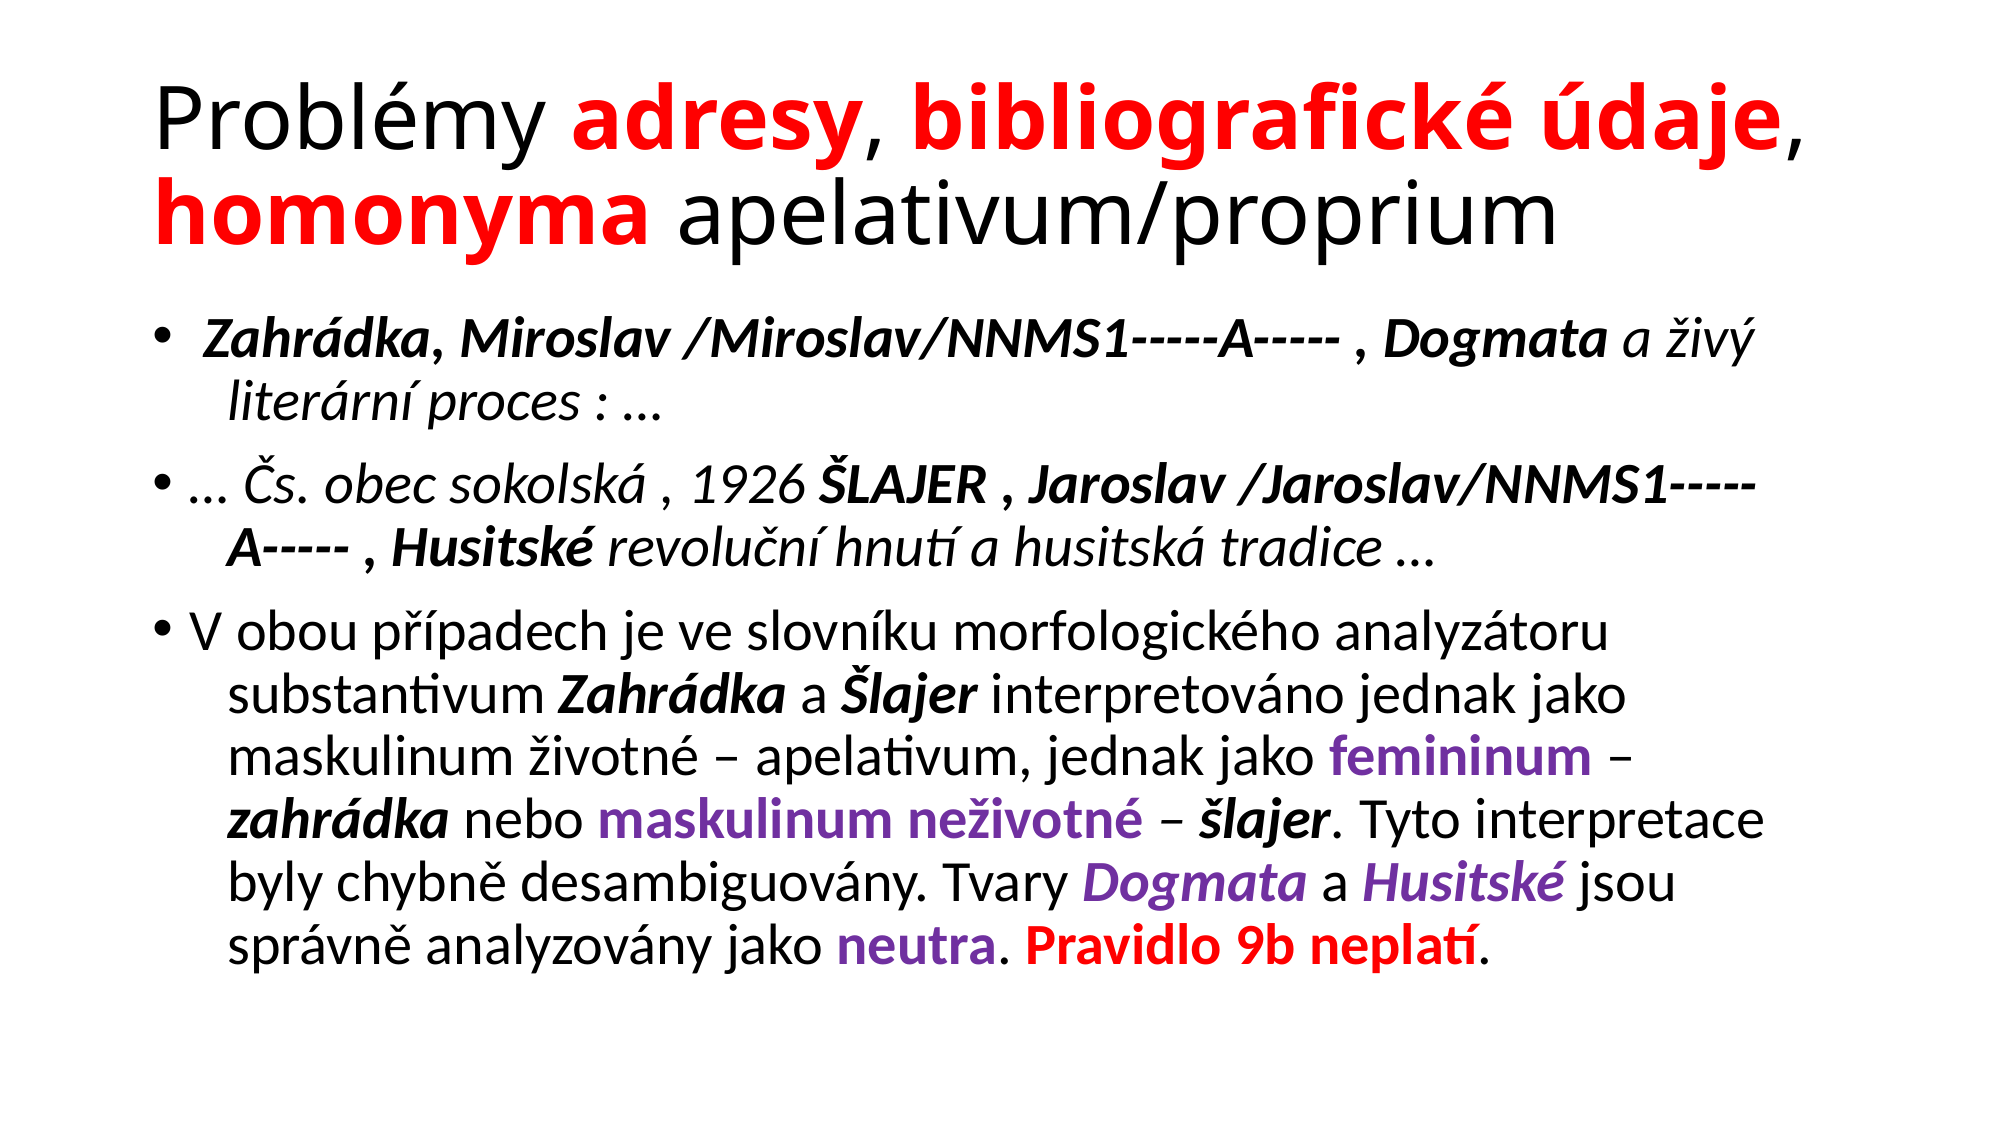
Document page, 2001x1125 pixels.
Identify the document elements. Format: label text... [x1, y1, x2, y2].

title Problémy adresy, bibliografické údaje, homonyma apelativum/proprium [137, 59, 1863, 278]
list Zahrádka, Miroslav /Miroslav/NNMS1-----A----- , Dogmata a živý literární proces : … … Čs. obec sokolská , 1926 ŠLAJER , Jaroslav /Jaroslav/NNMS1-----A----- , Husitské revoluční hnutí a husitská tradice … V obou případech je ve slovníku morfologického analyzátoru substantivum Zahrádka a Šlajer interpretováno jednak jako maskulinum životné – apelativum, jednak jako femininum – zahrádka nebo maskulinum neživotné – šlajer. Tyto interpretace byly chybně desambiguovány. Tvary Dogmata a Husitské jsou správně analyzovány jako neutra. Pravidlo 9b neplatí. [137, 299, 1863, 1014]
